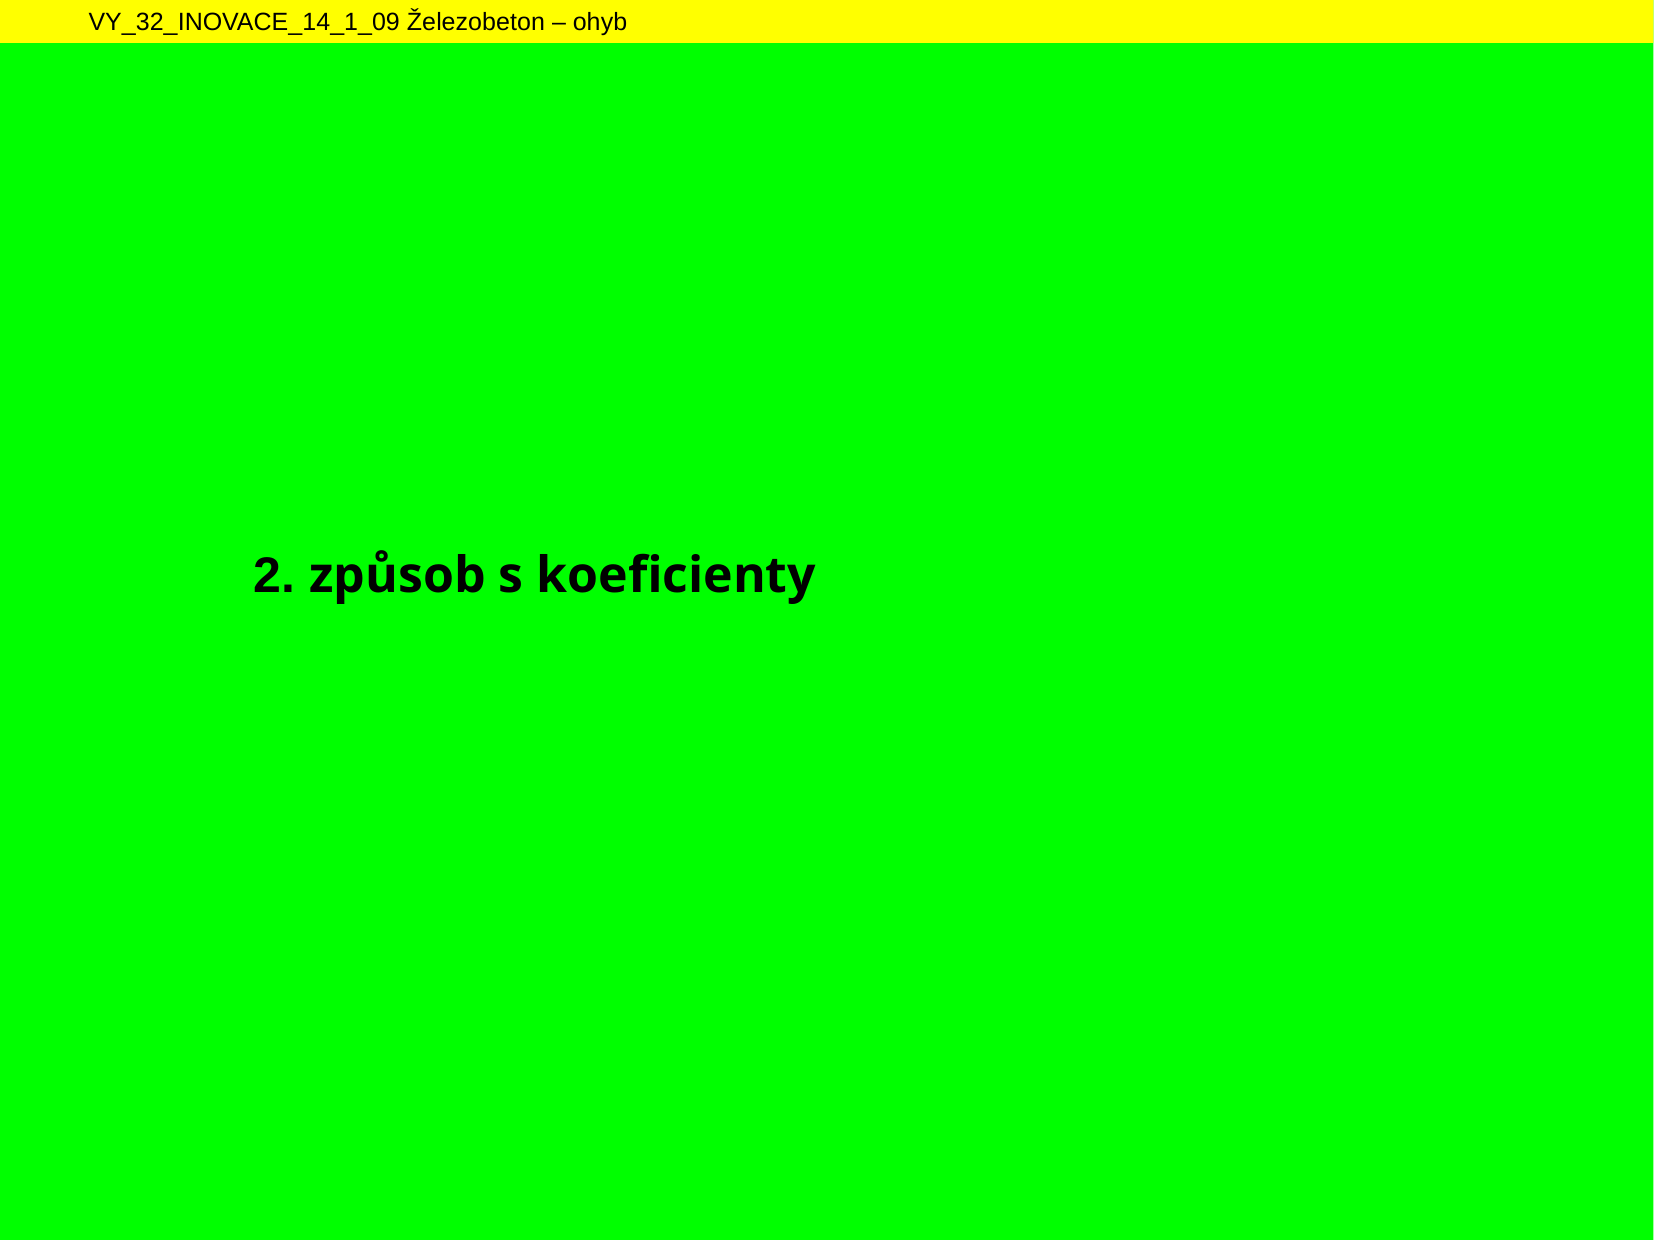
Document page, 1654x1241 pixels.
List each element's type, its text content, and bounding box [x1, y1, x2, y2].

text_box 2. způsob s koeficienty [236, 528, 1477, 1004]
text_box VY_32_INOVACE_14_1_09 Železobeton – ohyb [0, 0, 1654, 43]
